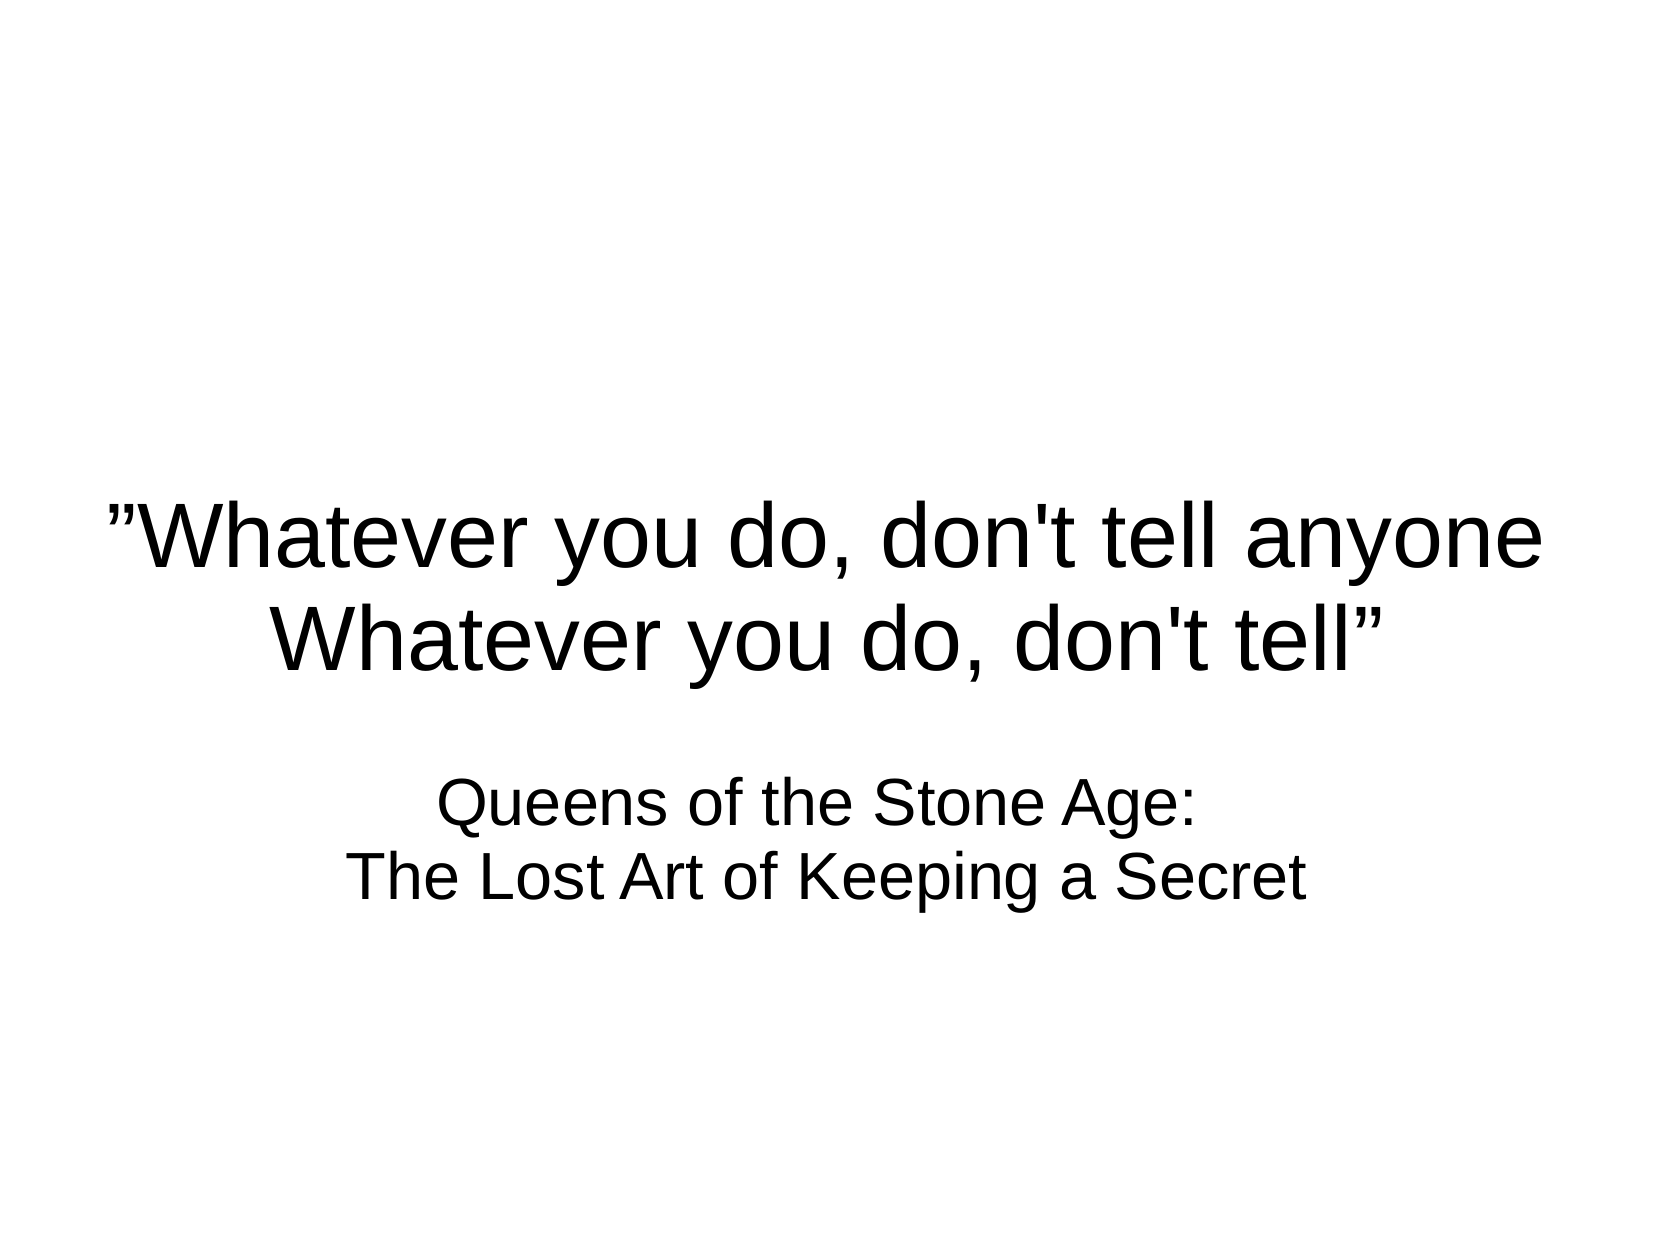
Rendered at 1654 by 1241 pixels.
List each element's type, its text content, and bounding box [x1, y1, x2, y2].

subtitle ”Whatever you do, don't tell anyone Whatever you do, don't tell” Queens of the Stone Age: The Lost Art of Keeping a Secret [82, 297, 1571, 1102]
